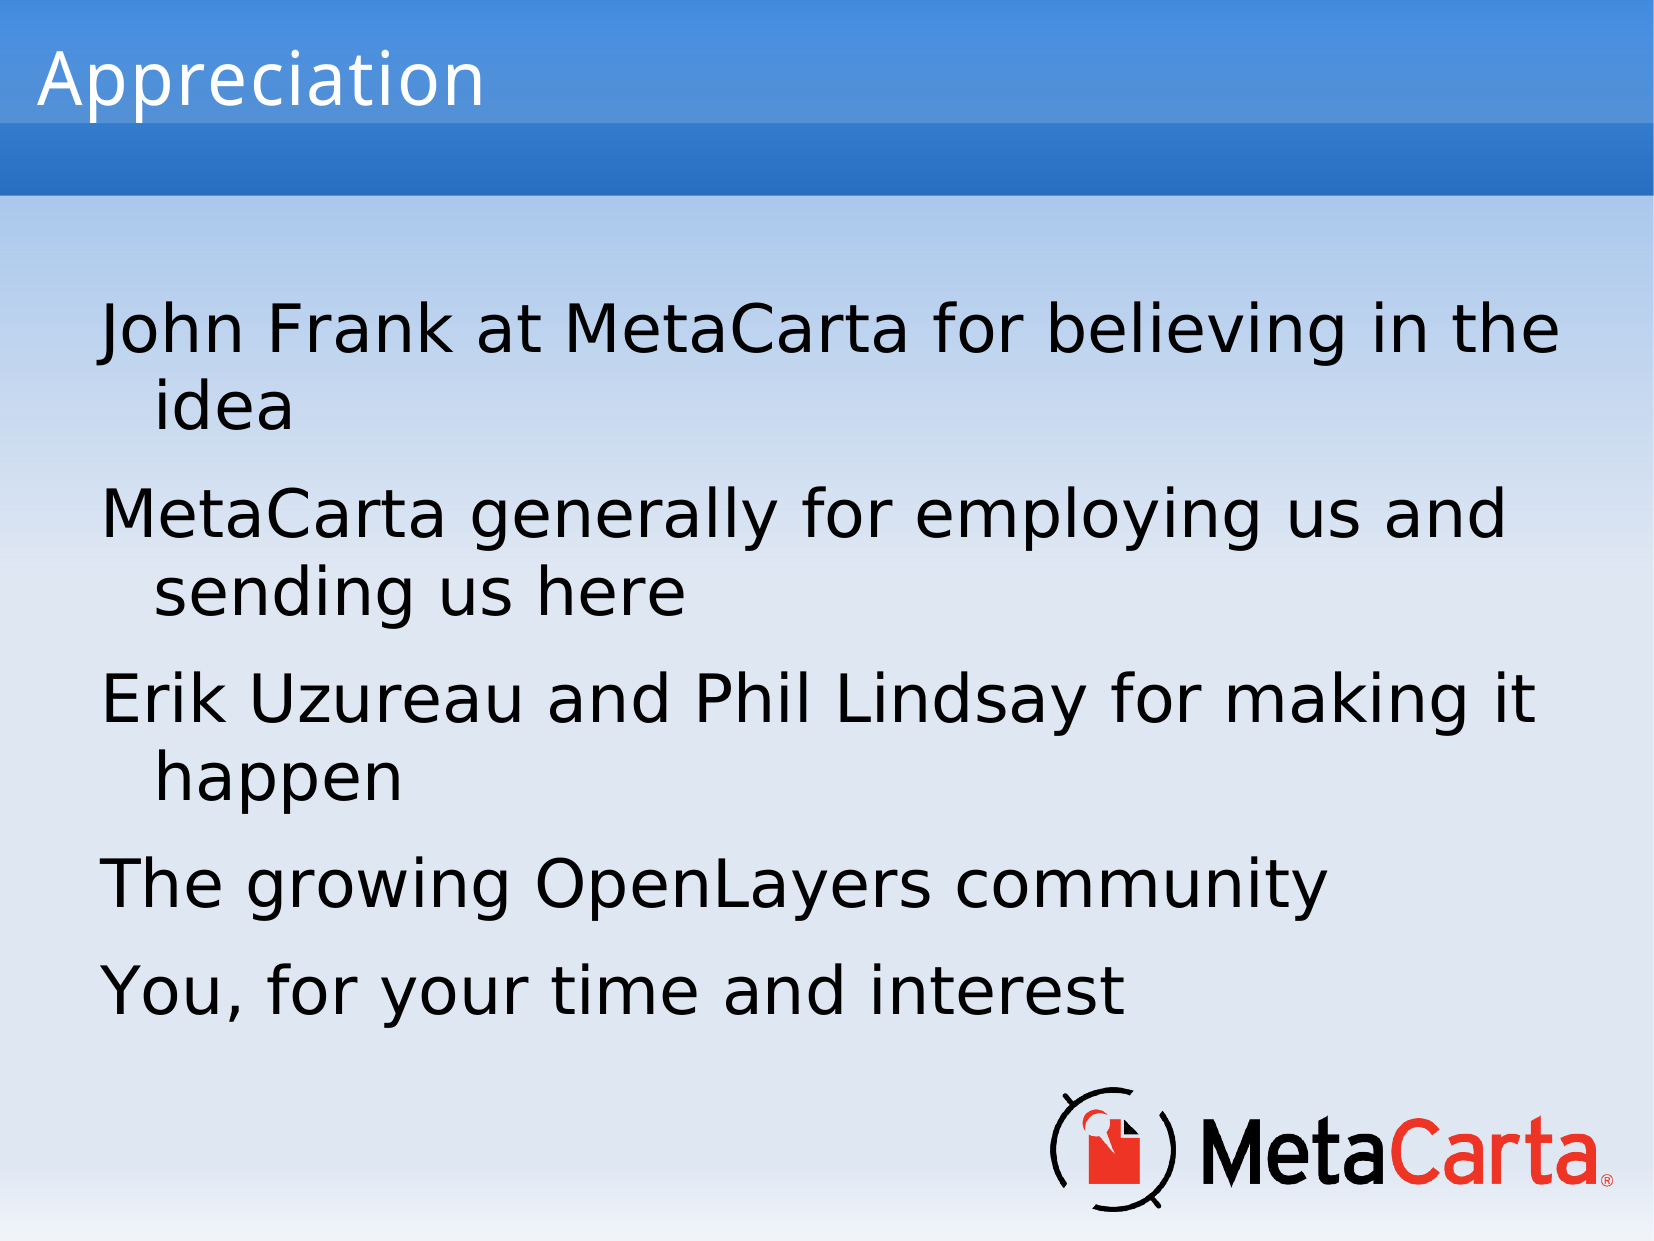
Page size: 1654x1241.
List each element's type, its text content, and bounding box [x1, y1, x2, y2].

list John Frank at MetaCarta for believing in the idea MetaCarta generally for employing us and sending us here Erik Uzureau and Phil Lindsay for making it happen The growing OpenLayers community You, for your time and interest [82, 290, 1571, 1088]
picture [0, 0, 1654, 1241]
title Appreciation [37, 2, 1463, 151]
